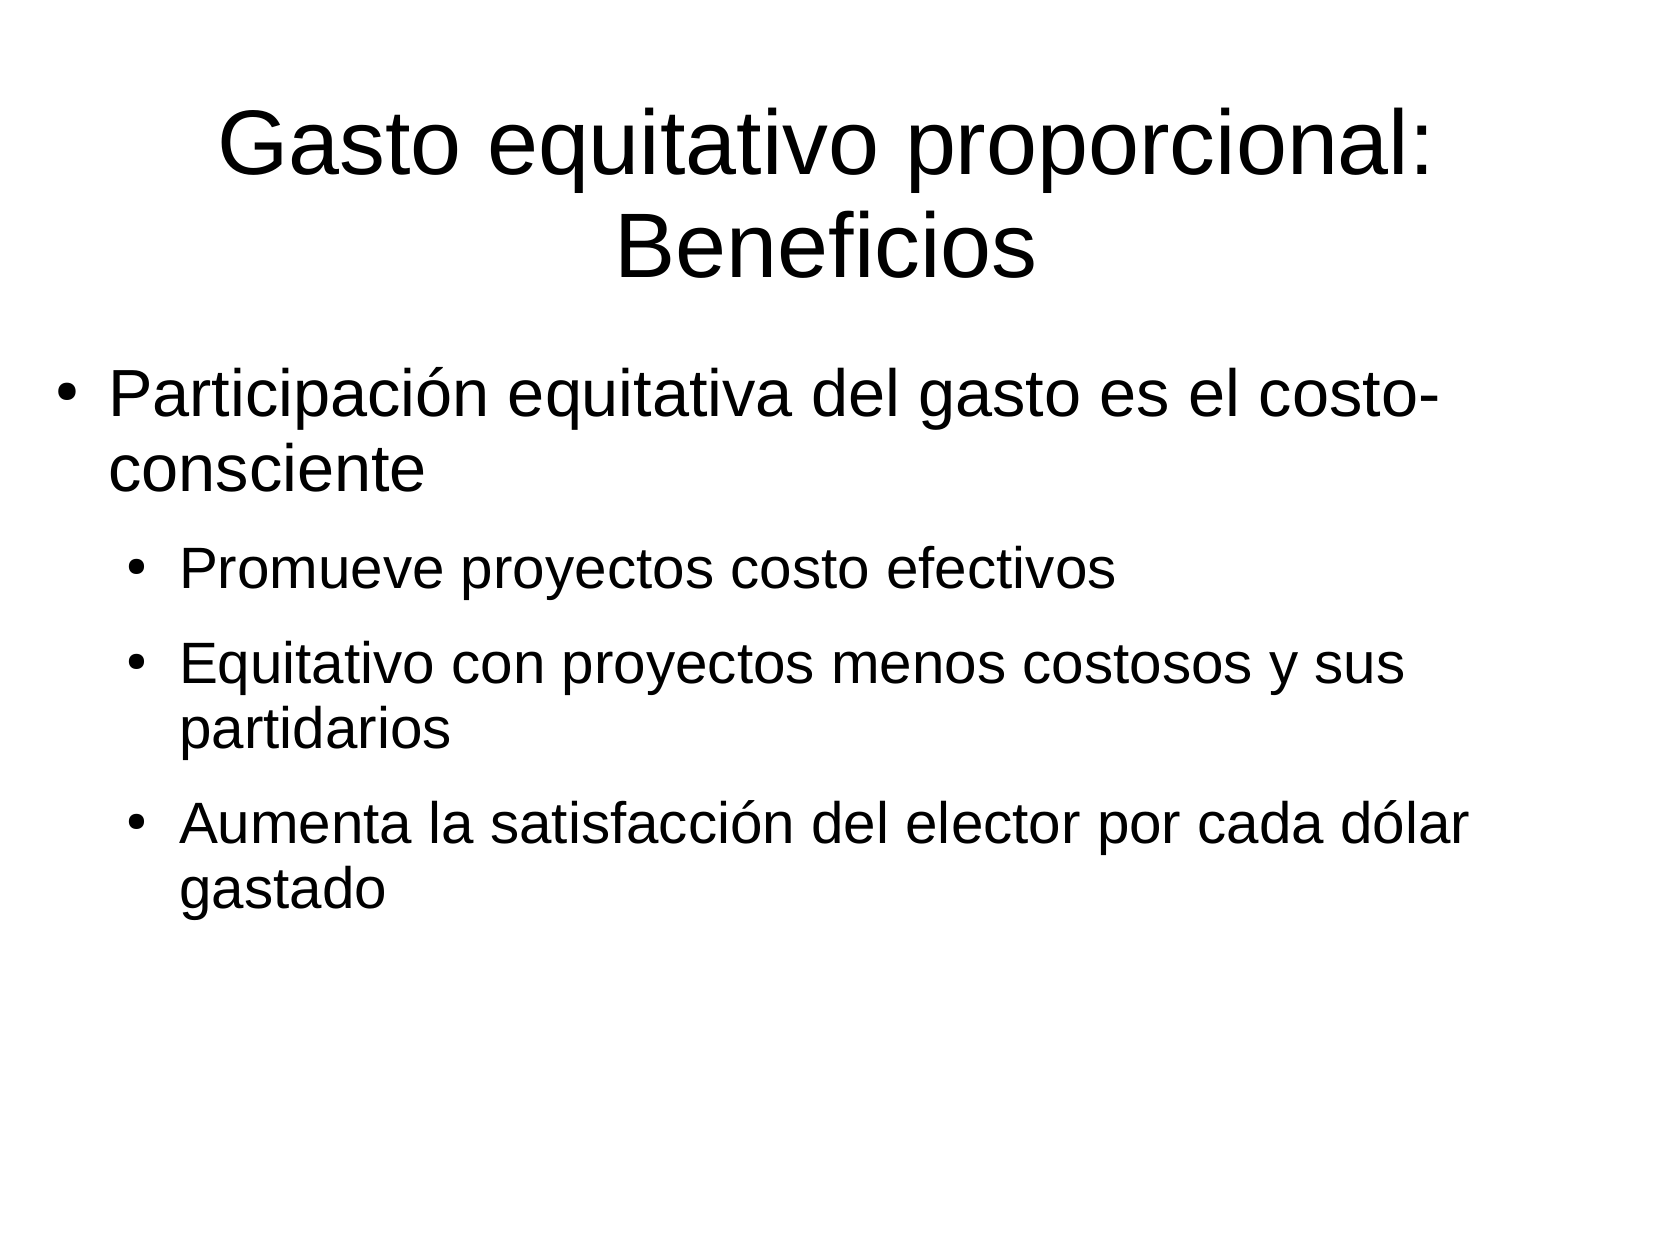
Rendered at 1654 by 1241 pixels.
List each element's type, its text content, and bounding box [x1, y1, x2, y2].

title Gasto equitativo proporcional: Beneficios [82, 90, 1571, 298]
list Participación equitativa del gasto es el costo-consciente Promueve proyectos costo efectivos Equitativo con proyectos menos costosos y sus partidarios Aumenta la satisfacción del elector por cada dólar gastado [37, 356, 1613, 1163]
